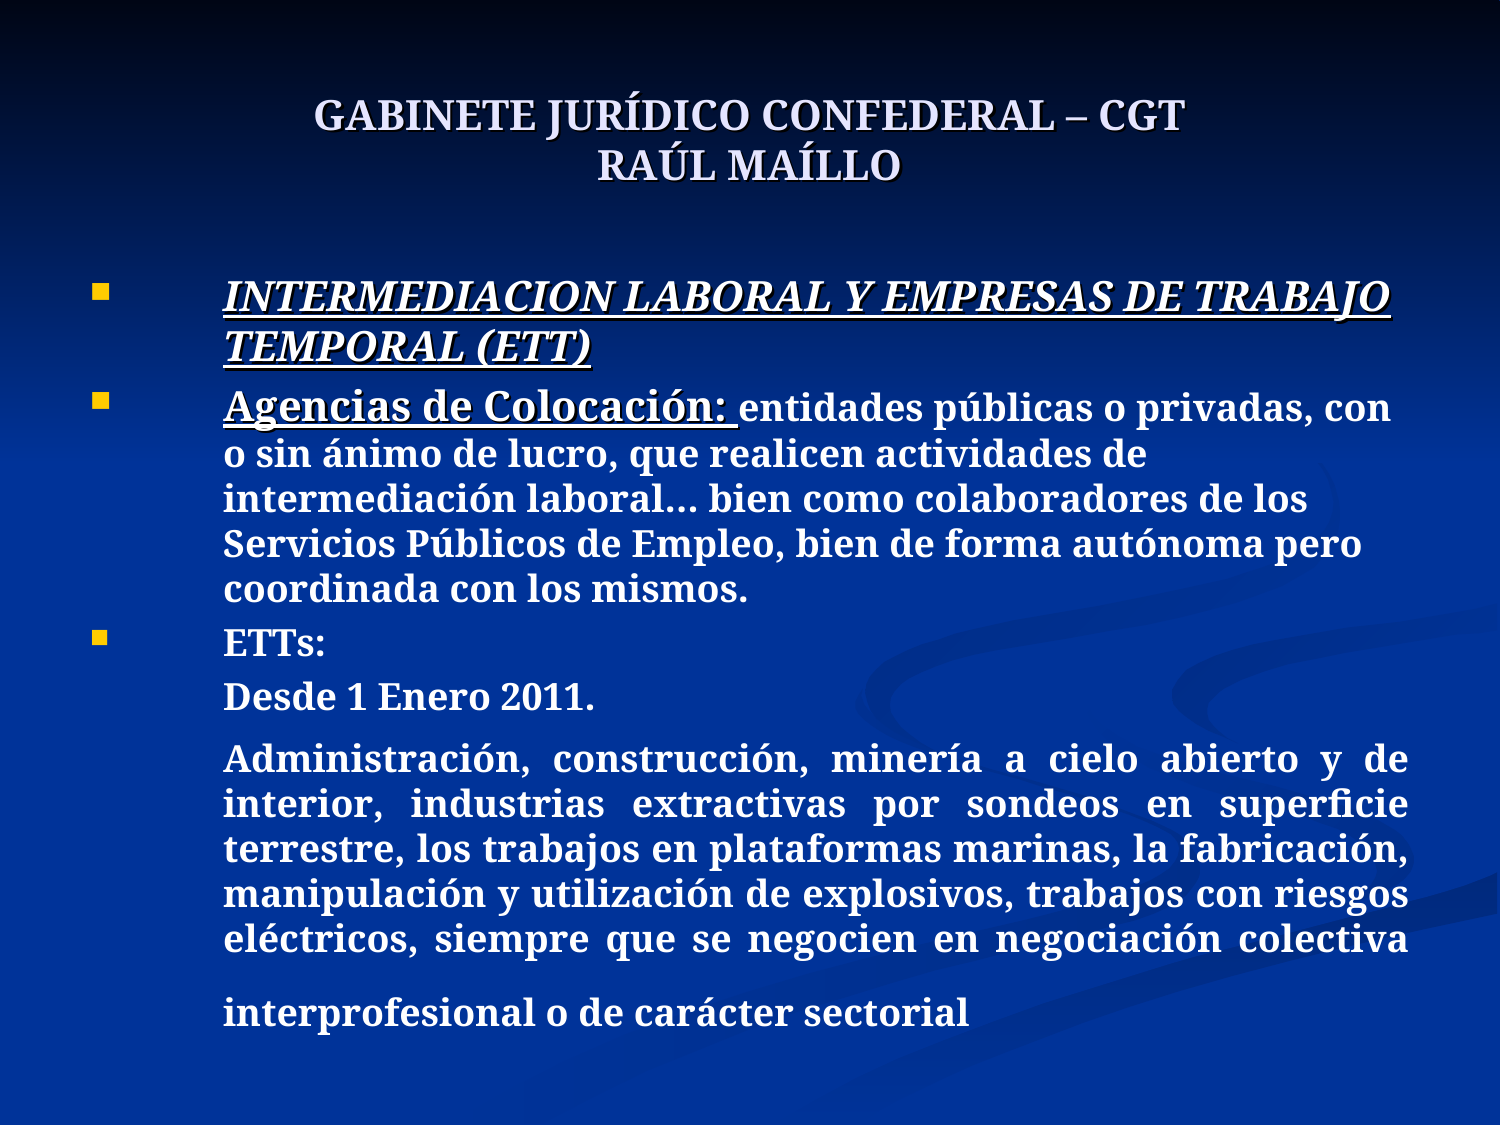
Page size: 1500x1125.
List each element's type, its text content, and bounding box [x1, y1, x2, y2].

list INTERMEDIACION LABORAL Y EMPRESAS DE TRABAJO TEMPORAL (ETT) Agencias de Colocación: entidades públicas o privadas, con o sin ánimo de lucro, que realicen actividades de intermediación laboral… bien como colaboradores de los Servicios Públicos de Empleo, bien de forma autónoma pero coordinada con los mismos. ETTs: Desde 1 Enero 2011. Administración, construcción, minería a cielo abierto y de interior, industrias extractivas por sondeos en superficie terrestre, los trabajos en plataformas marinas, la fabricación, manipulación y utilización de explosivos, trabajos con riesgos eléctricos, siempre que se negocien en negociación colectiva interprofesional o de carácter sectorial [75, 262, 1426, 1093]
title GABINETE JURÍDICO CONFEDERAL – CGT RAÚL MAÍLLO [75, 45, 1426, 233]
